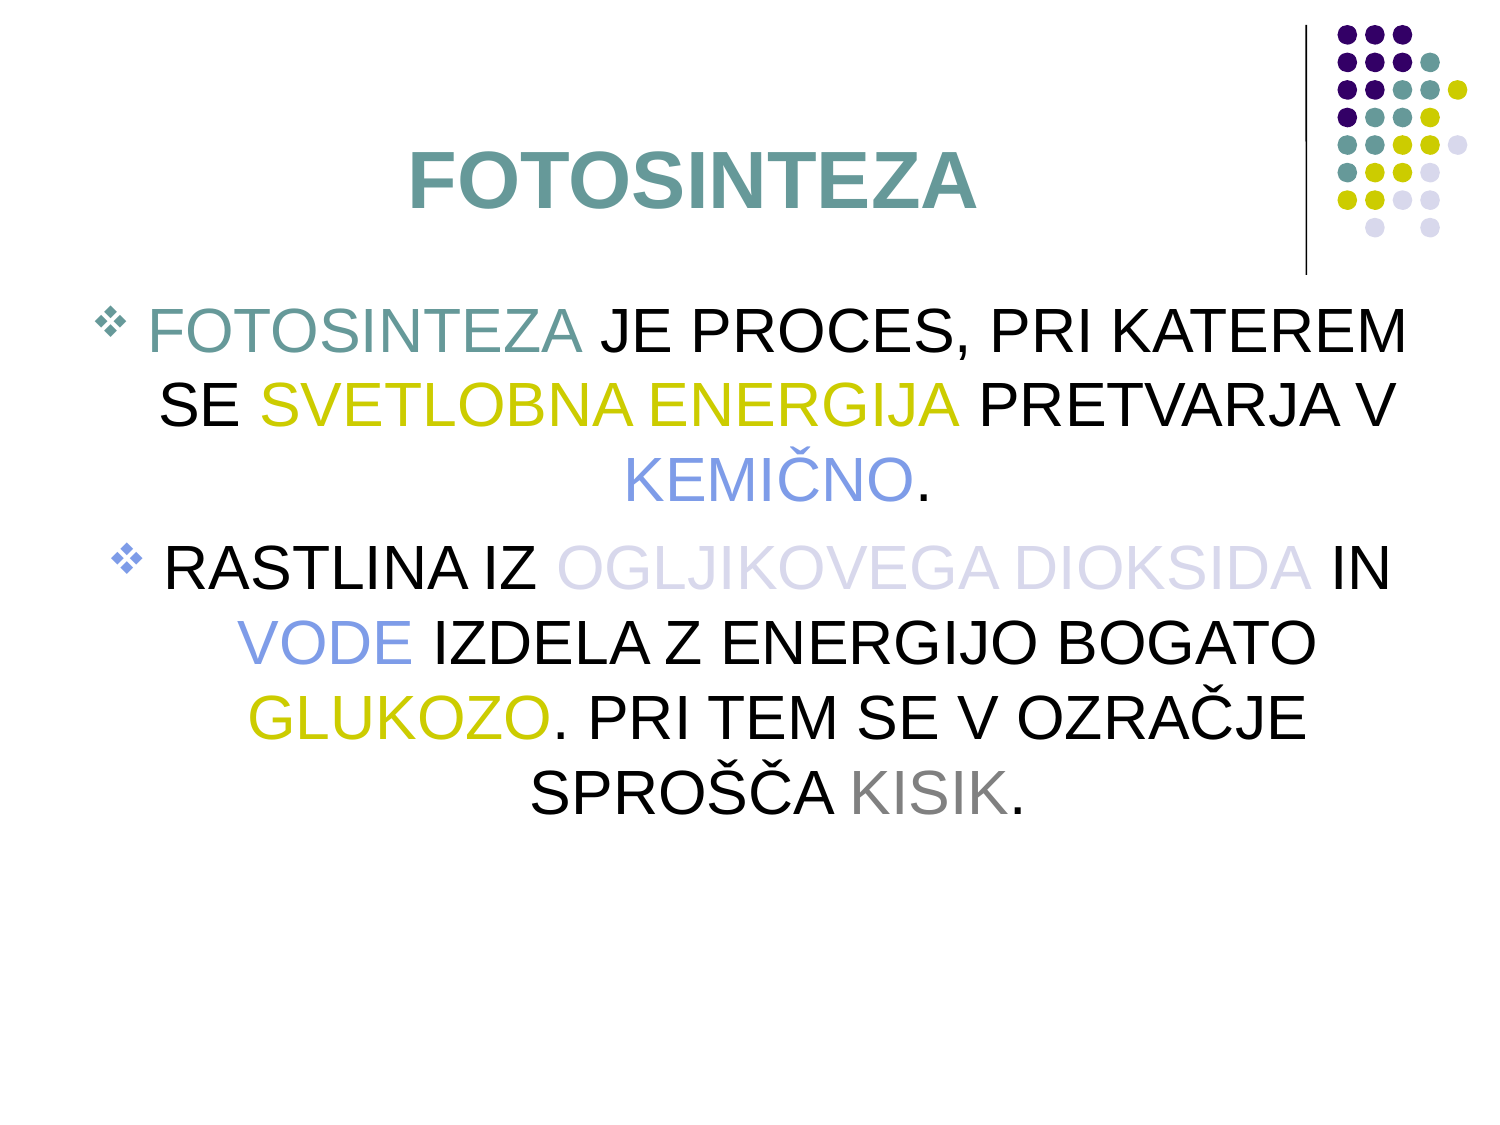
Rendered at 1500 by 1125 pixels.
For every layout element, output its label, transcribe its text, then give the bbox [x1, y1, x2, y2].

title FOTOSINTEZA [75, 20, 1313, 233]
list FOTOSINTEZA JE PROCES, PRI KATEREM SE SVETLOBNA ENERGIJA PRETVARJA V KEMIČNO. RASTLINA IZ OGLJIKOVEGA DIOKSIDA IN VODE IZDELA Z ENERGIJO BOGATO GLUKOZO. PRI TEM SE V OZRAČJE SPROŠČA KISIK. [75, 282, 1425, 1006]
